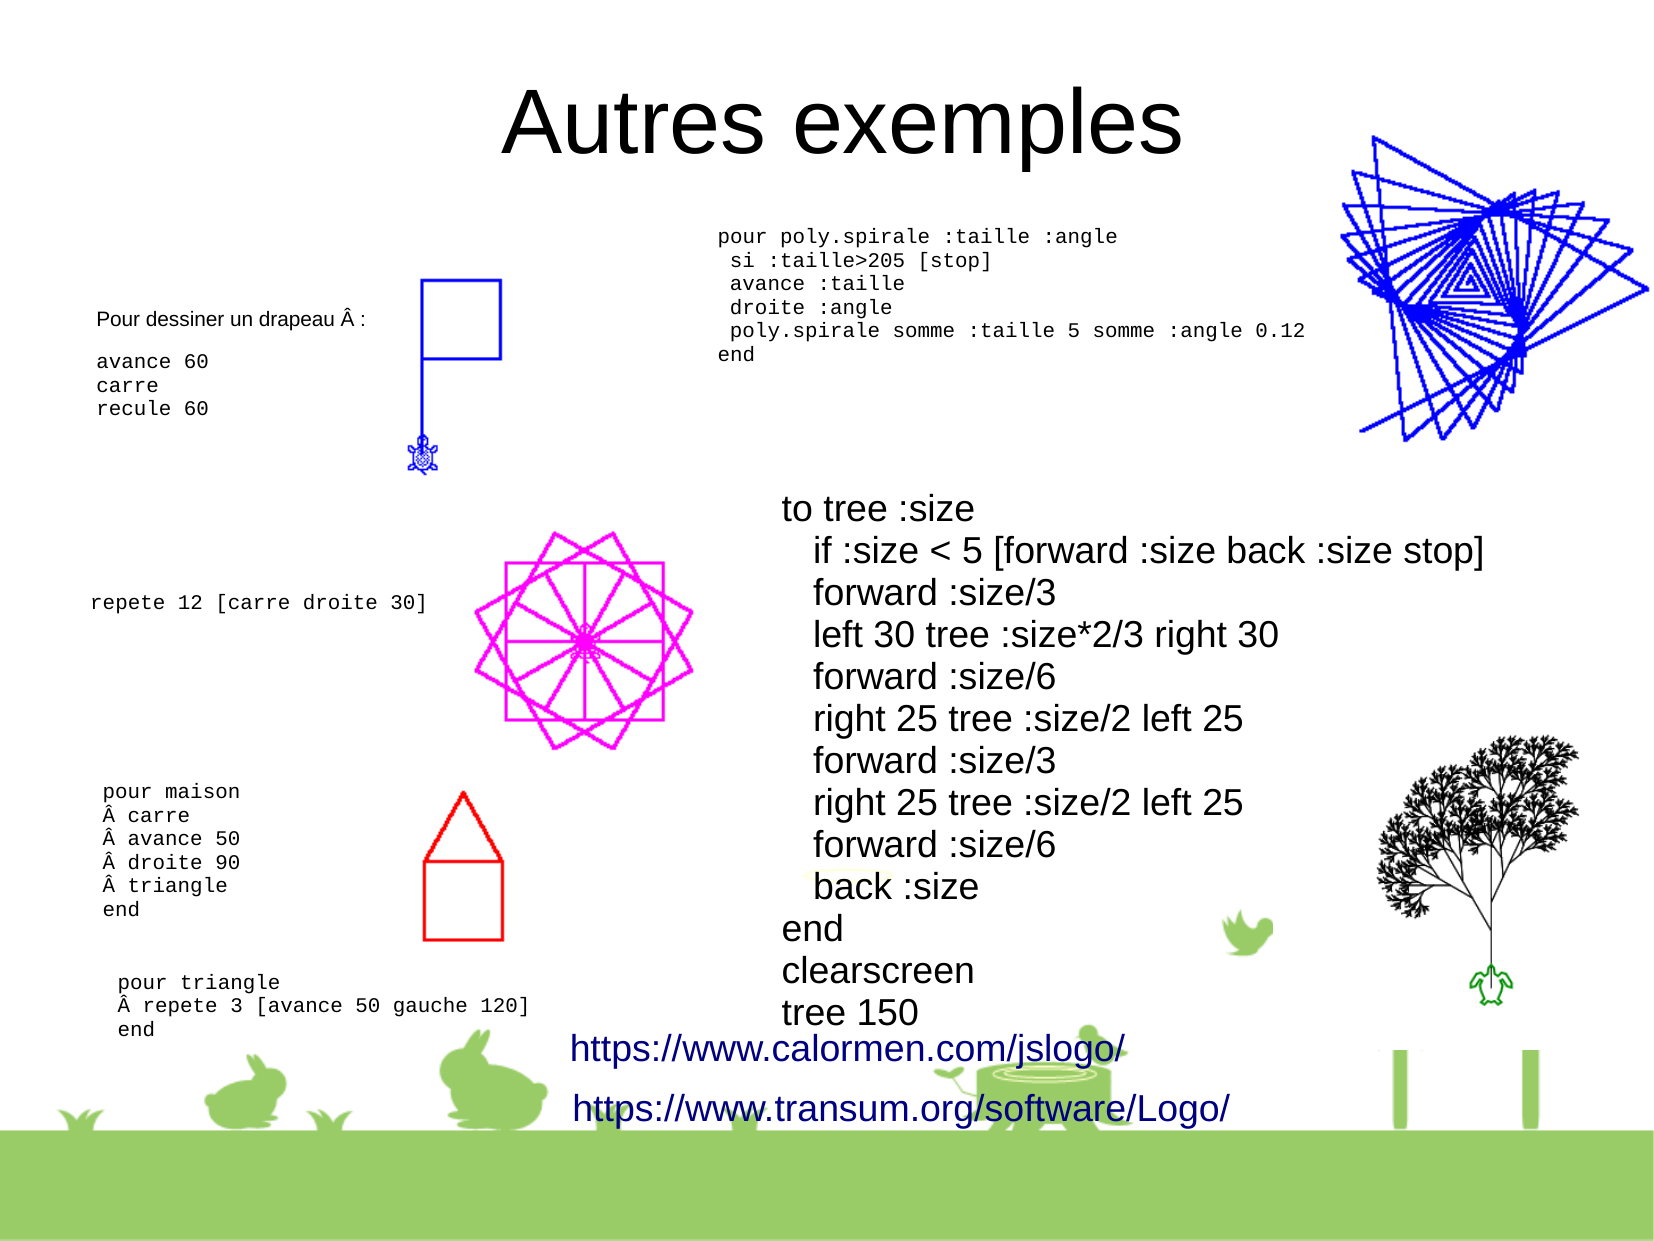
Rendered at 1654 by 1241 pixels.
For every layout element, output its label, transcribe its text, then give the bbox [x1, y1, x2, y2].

title Autres exemples [82, 49, 1606, 196]
text_box pour poly.spirale :taille :angle si :taille>205 [stop] avance :taille droite :angle poly.spirale somme :taille 5 somme :angle 0.12 end [702, 219, 1321, 376]
text_box https://www.calormen.com/jslogo/ [555, 1020, 1141, 1077]
picture [0, 0, 1654, 1241]
text_box pour maison Â carre Â avance 50 Â droite 90 Â triangle end [87, 774, 256, 931]
text_box https://www.transum.org/software/Logo/ [557, 1080, 1246, 1137]
text_box Pour dessiner un drapeau Â : avance 60 carre recule 60 [81, 300, 391, 453]
text_box repete 12 [carre droite 30] [75, 585, 464, 624]
text_box to tree :size if :size < 5 [forward :size back :size stop] forward :size/3 left 30 tree :size*2/3 right 30 forward :size/6 right 25 tree :size/2 left 25 forward :size/3 right 25 tree :size/2 left 25 forward :size/6 back :size end clearscreen tree 150 [766, 480, 1501, 1041]
text_box pour triangle Â repete 3 [avance 50 gauche 120] end [102, 964, 571, 1051]
